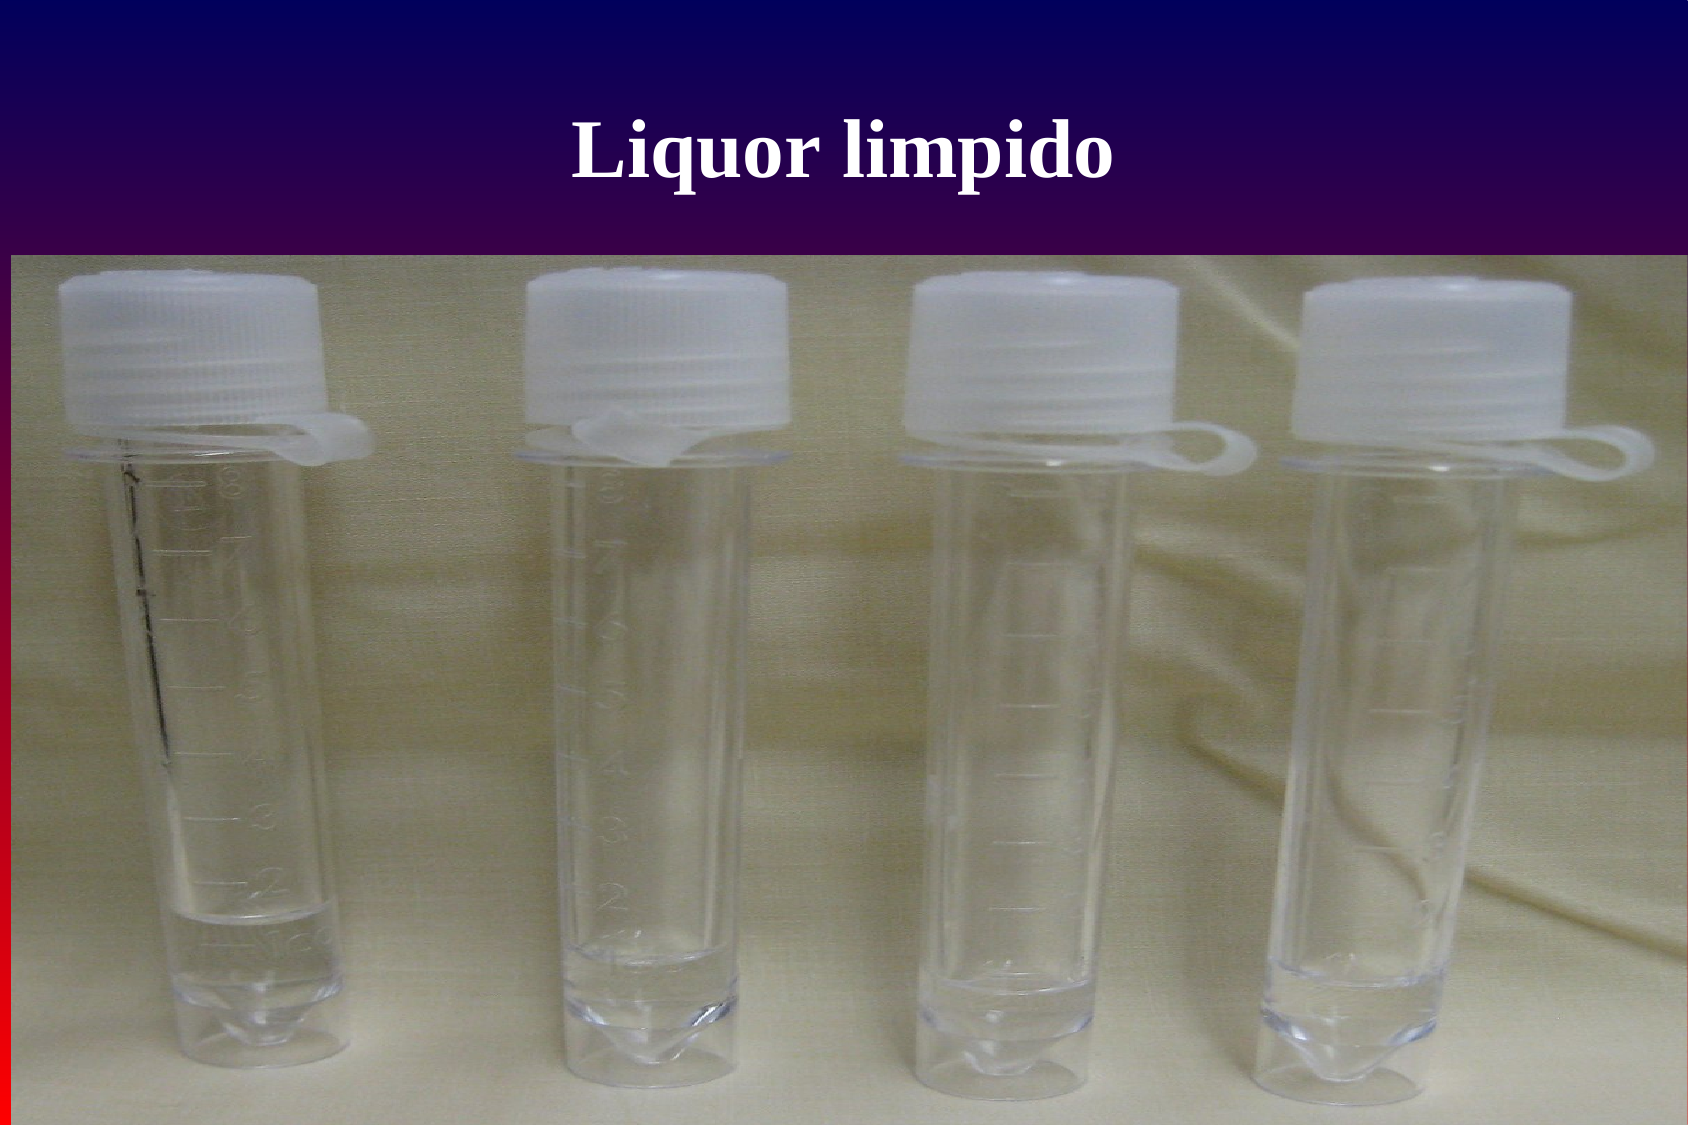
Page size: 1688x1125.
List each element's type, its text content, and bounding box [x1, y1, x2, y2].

picture [11, 255, 1688, 1125]
text_box Liquor limpido [126, 49, 1561, 238]
